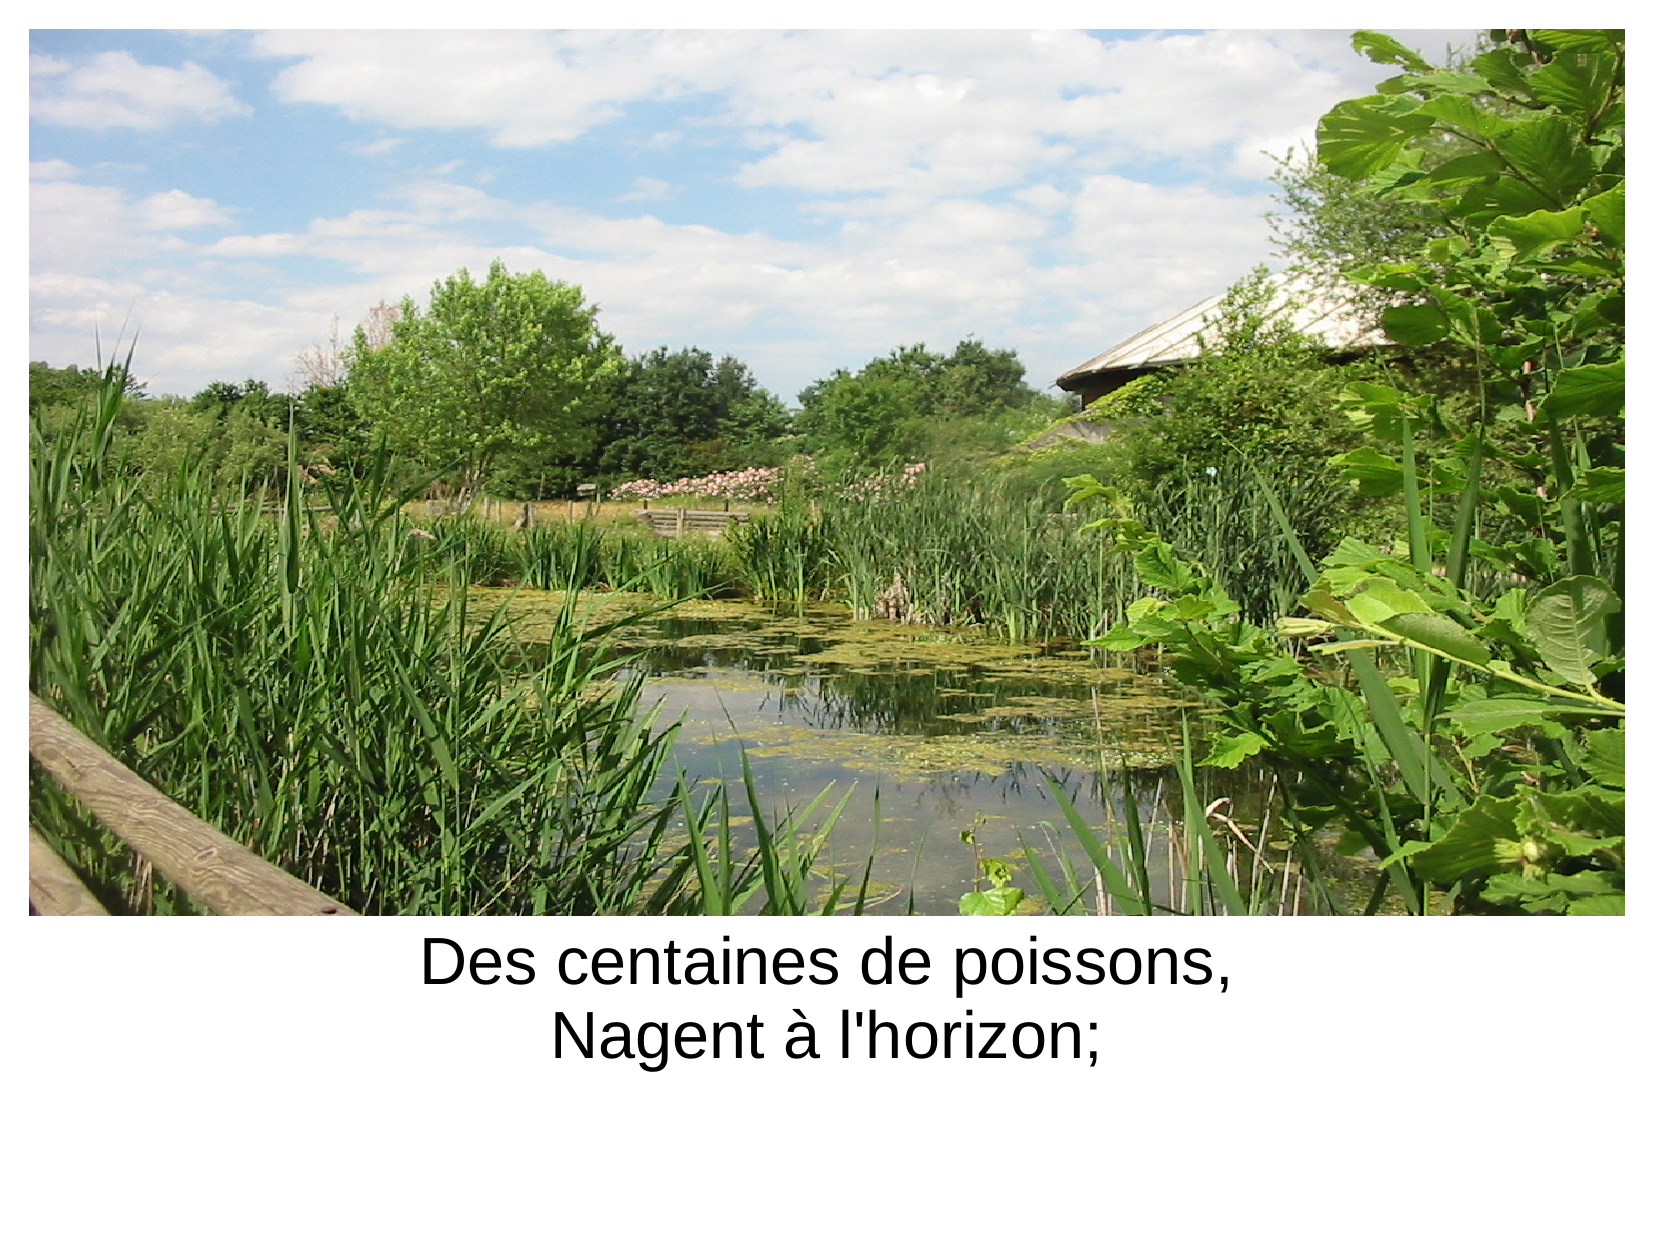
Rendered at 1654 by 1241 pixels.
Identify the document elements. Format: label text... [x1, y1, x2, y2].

picture [29, 29, 1625, 916]
subtitle Des centaines de poissons, Nagent à l'horizon; [82, 916, 1571, 1154]
